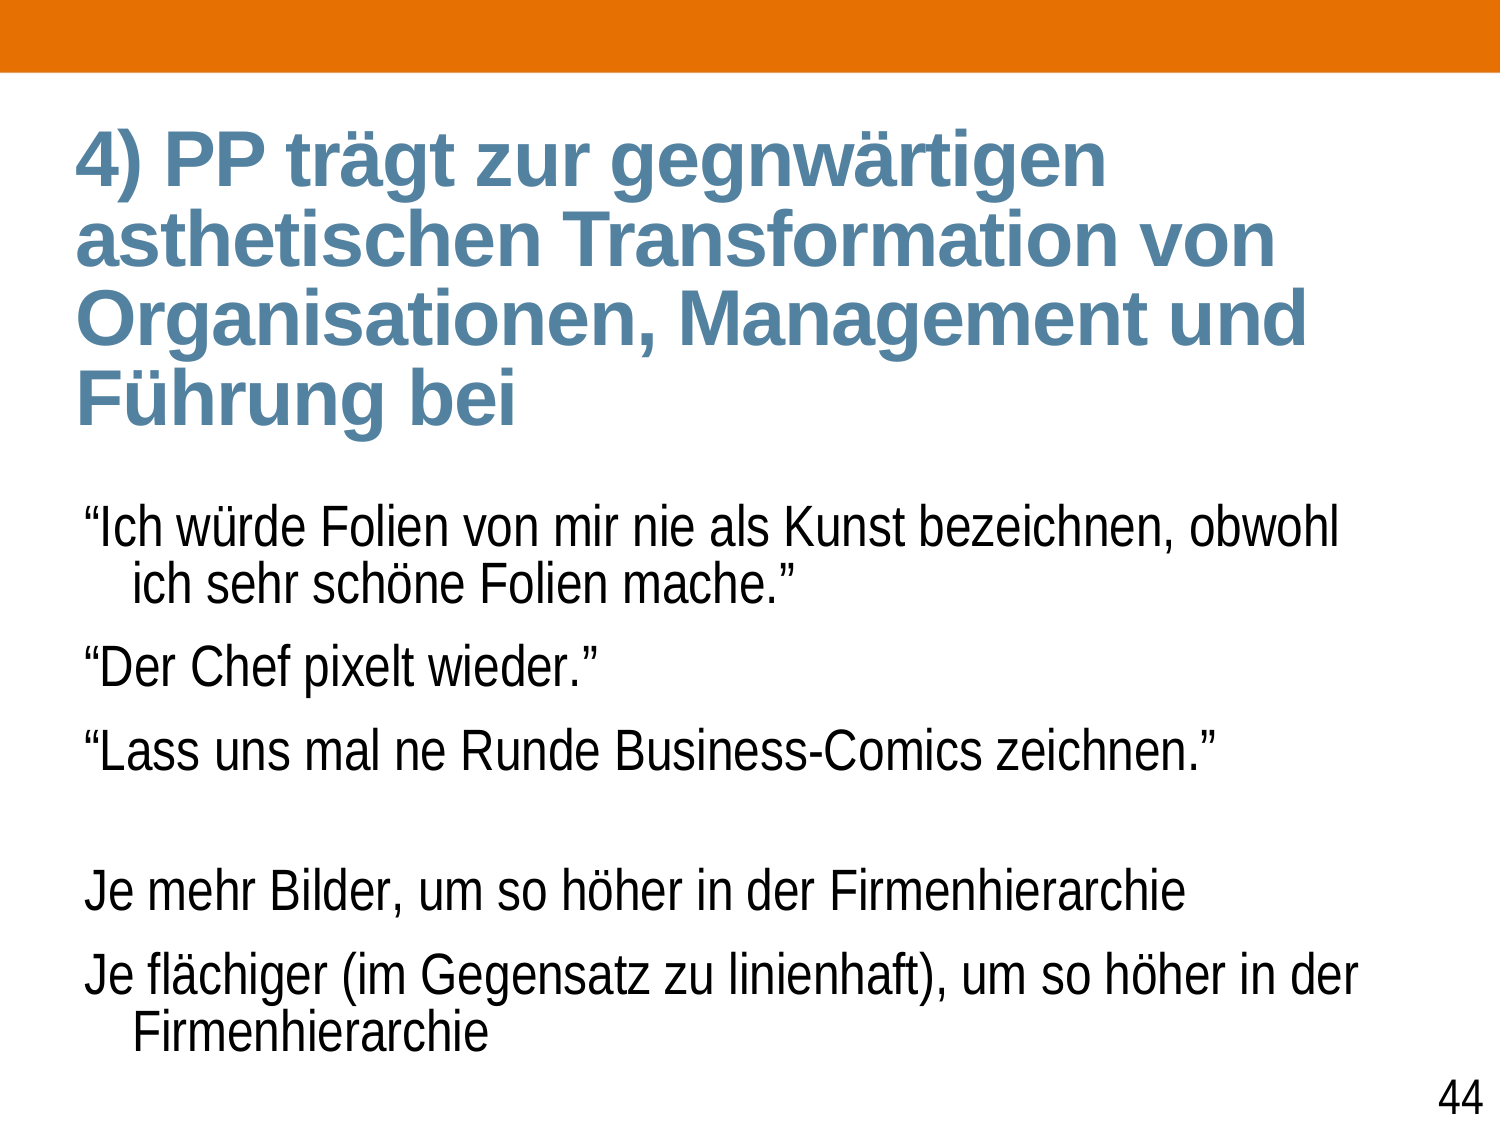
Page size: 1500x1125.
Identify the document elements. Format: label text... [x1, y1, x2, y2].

list “Ich würde Folien von mir nie als Kunst bezeichnen, obwohl ich sehr schöne Folien mache.” “Der Chef pixelt wieder.” “Lass uns mal ne Runde Business-Comics zeichnen.” Je mehr Bilder, um so höher in der Firmenhierarchie Je flächiger (im Gegensatz zu linienhaft), um so höher in der Firmenhierarchie [64, 501, 1402, 1075]
title 4) PP trägt zur gegnwärtigen asthetischen Transformation von Organisationen, Management und Führung bei [75, 122, 1438, 452]
picture [0, 0, 1500, 75]
